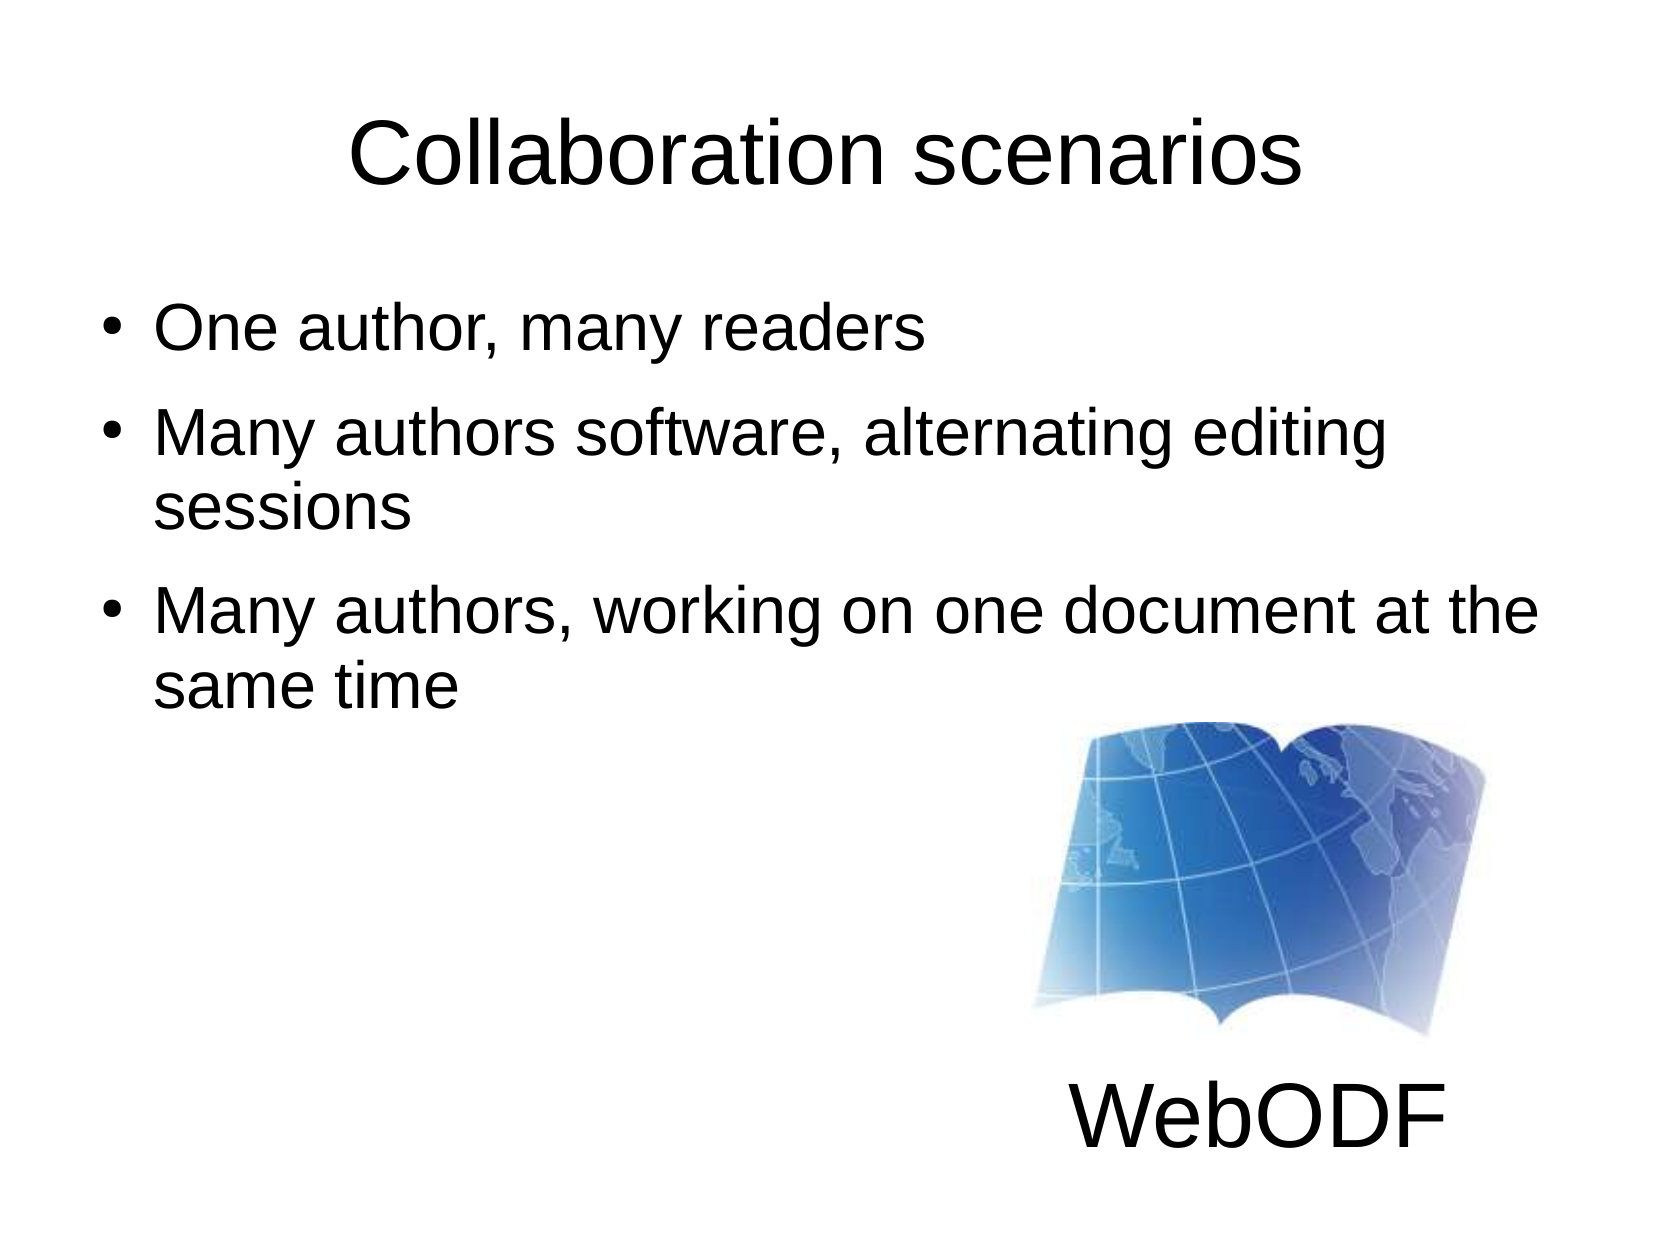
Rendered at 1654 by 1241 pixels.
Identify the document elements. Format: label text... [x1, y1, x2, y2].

picture [1031, 722, 1492, 1012]
text_box WebODF [911, 1012, 1606, 1220]
title Collaboration scenarios [82, 49, 1571, 257]
list One author, many readers Many authors software, alternating editing sessions Many authors, working on one document at the same time [82, 290, 1571, 1010]
